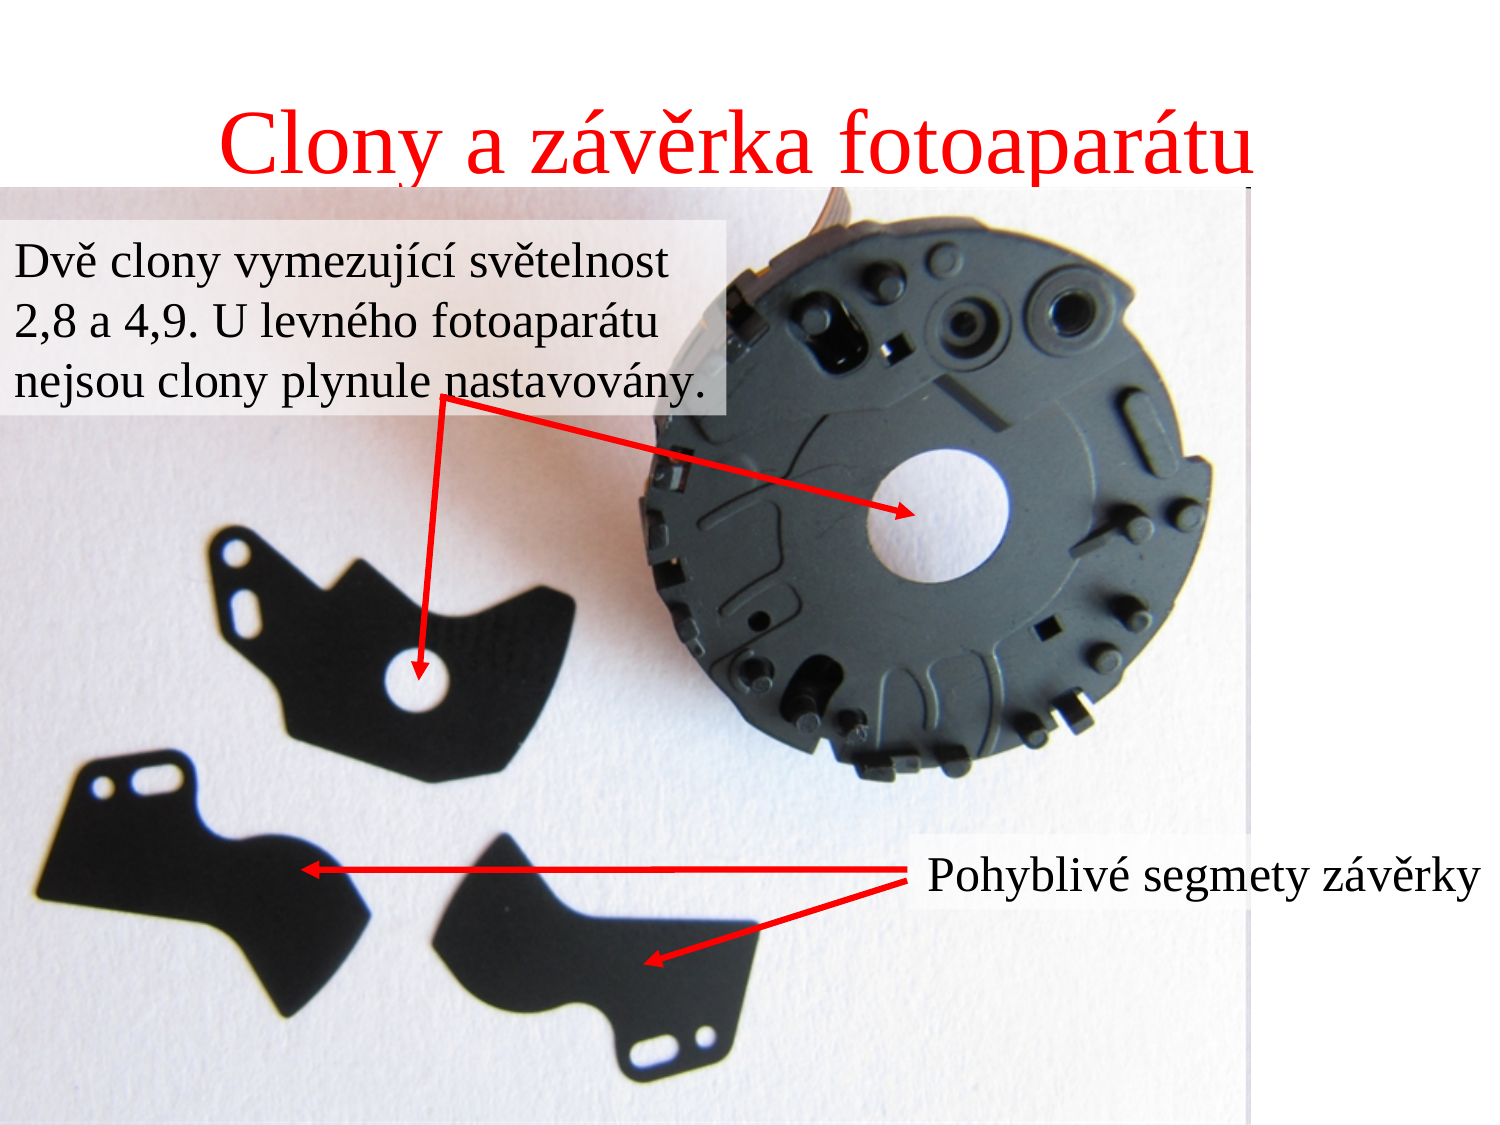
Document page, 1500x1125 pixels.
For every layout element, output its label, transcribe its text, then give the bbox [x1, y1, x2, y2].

text_box Dvě clony vymezující světelnost 2,8 a 4,9. U levného fotoaparátu nejsou clony plynule nastavovány. [0, 219, 727, 416]
picture [0, 187, 1251, 1125]
title Clony a závěrka fotoaparátu [100, 42, 1376, 231]
text_box Pohyblivé segmety závěrky [909, 834, 1500, 910]
